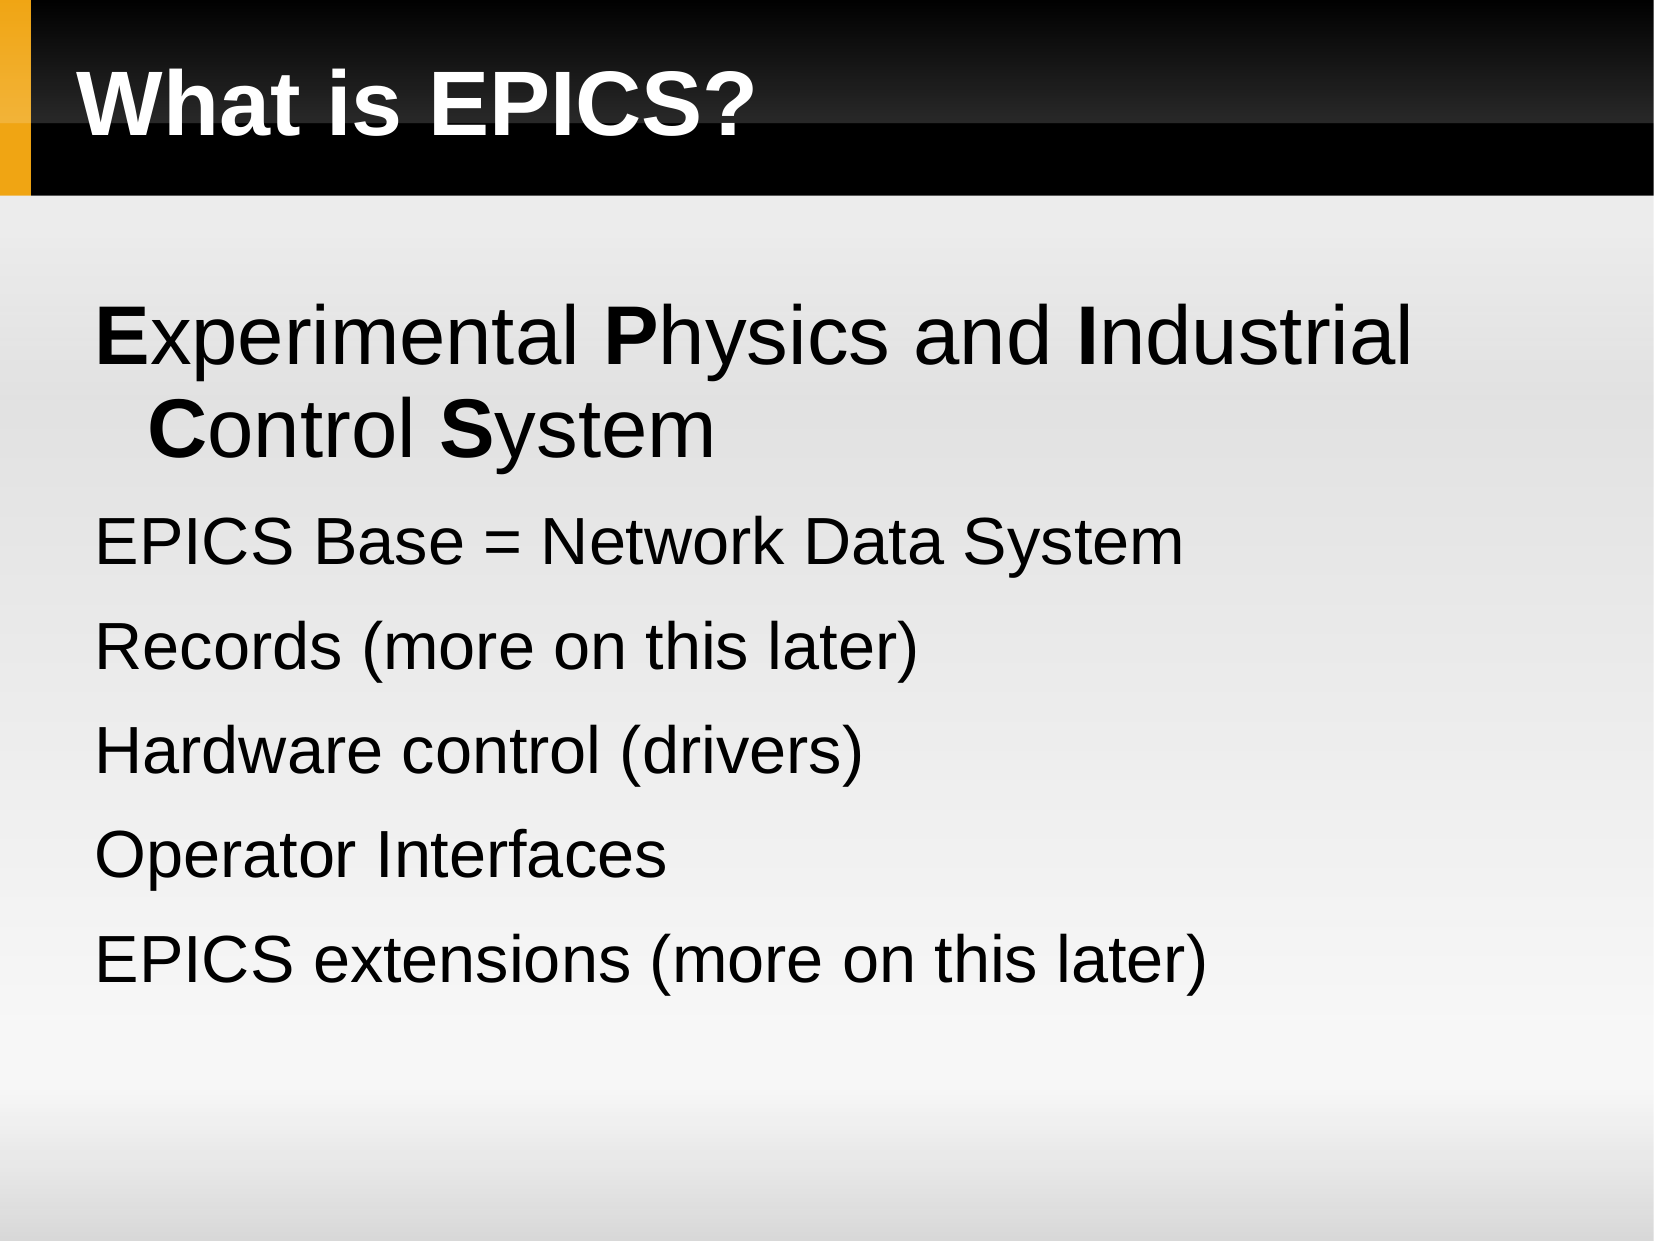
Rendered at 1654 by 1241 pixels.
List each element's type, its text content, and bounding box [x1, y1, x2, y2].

title What is EPICS? [76, 7, 1565, 200]
picture [0, 0, 1654, 1241]
list Experimental Physics and Industrial Control System EPICS Base = Network Data System Records (more on this later) Hardware control (drivers) Operator Interfaces EPICS extensions (more on this later) [76, 288, 1565, 1093]
